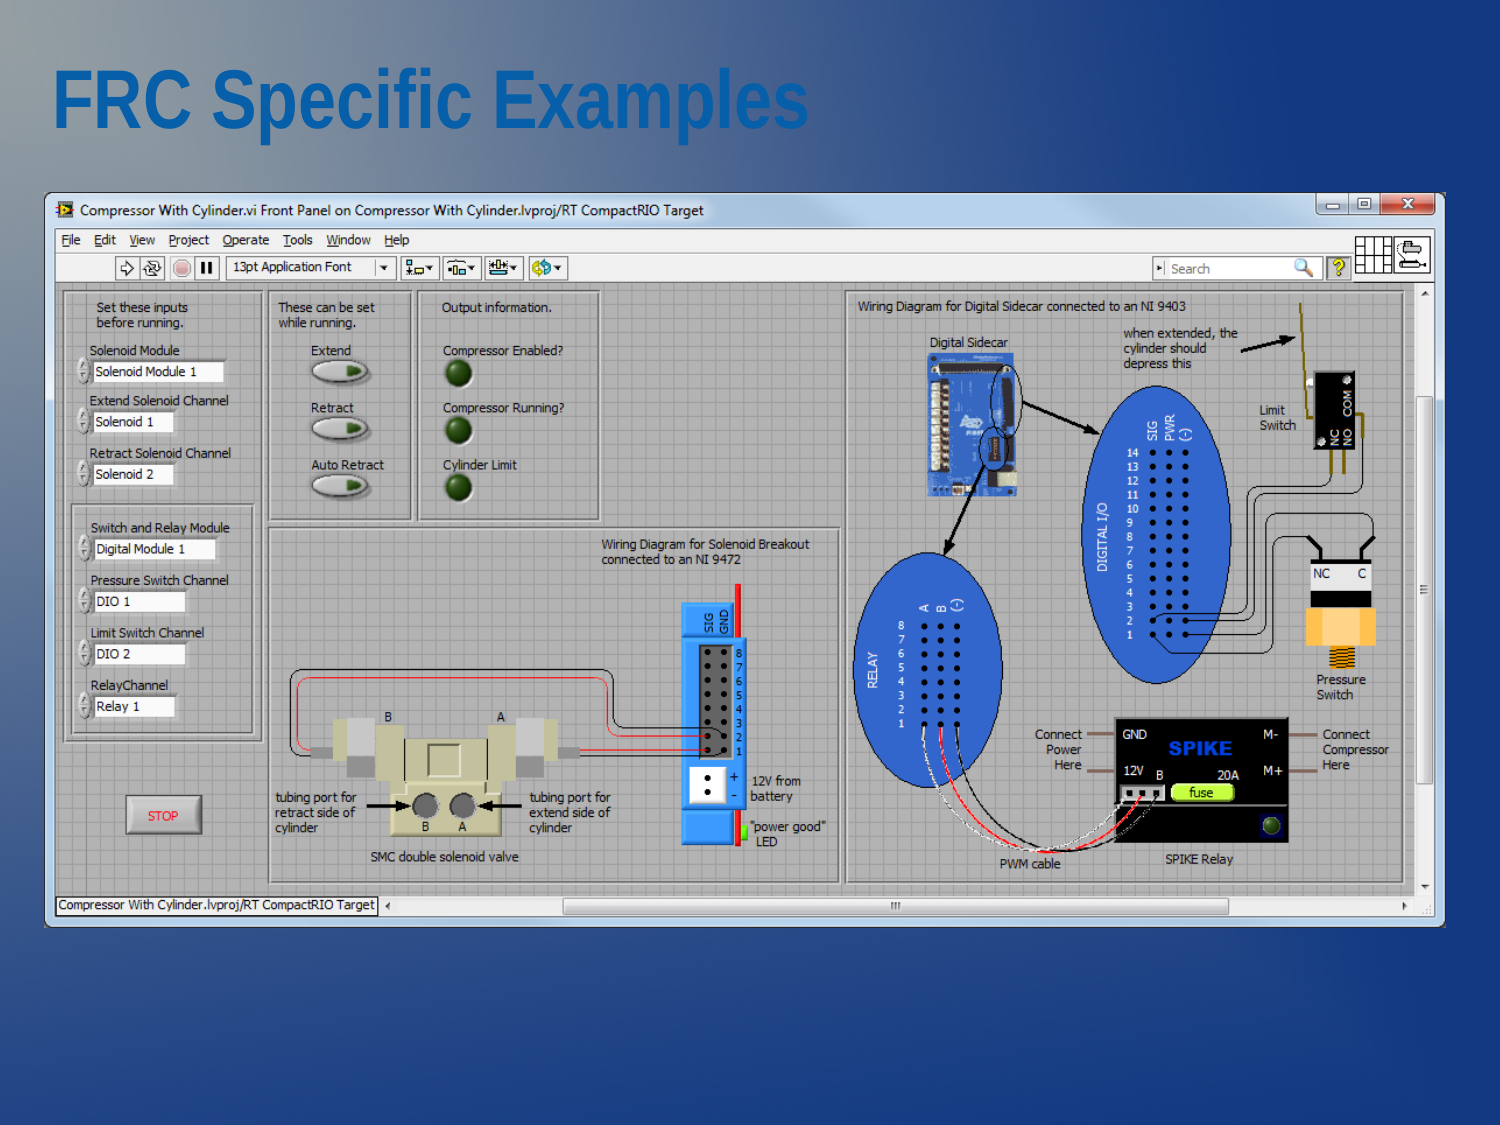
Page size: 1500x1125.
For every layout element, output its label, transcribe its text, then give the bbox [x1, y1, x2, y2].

title FRC Specific Examples [37, 37, 1488, 225]
picture [0, 0, 1500, 1125]
